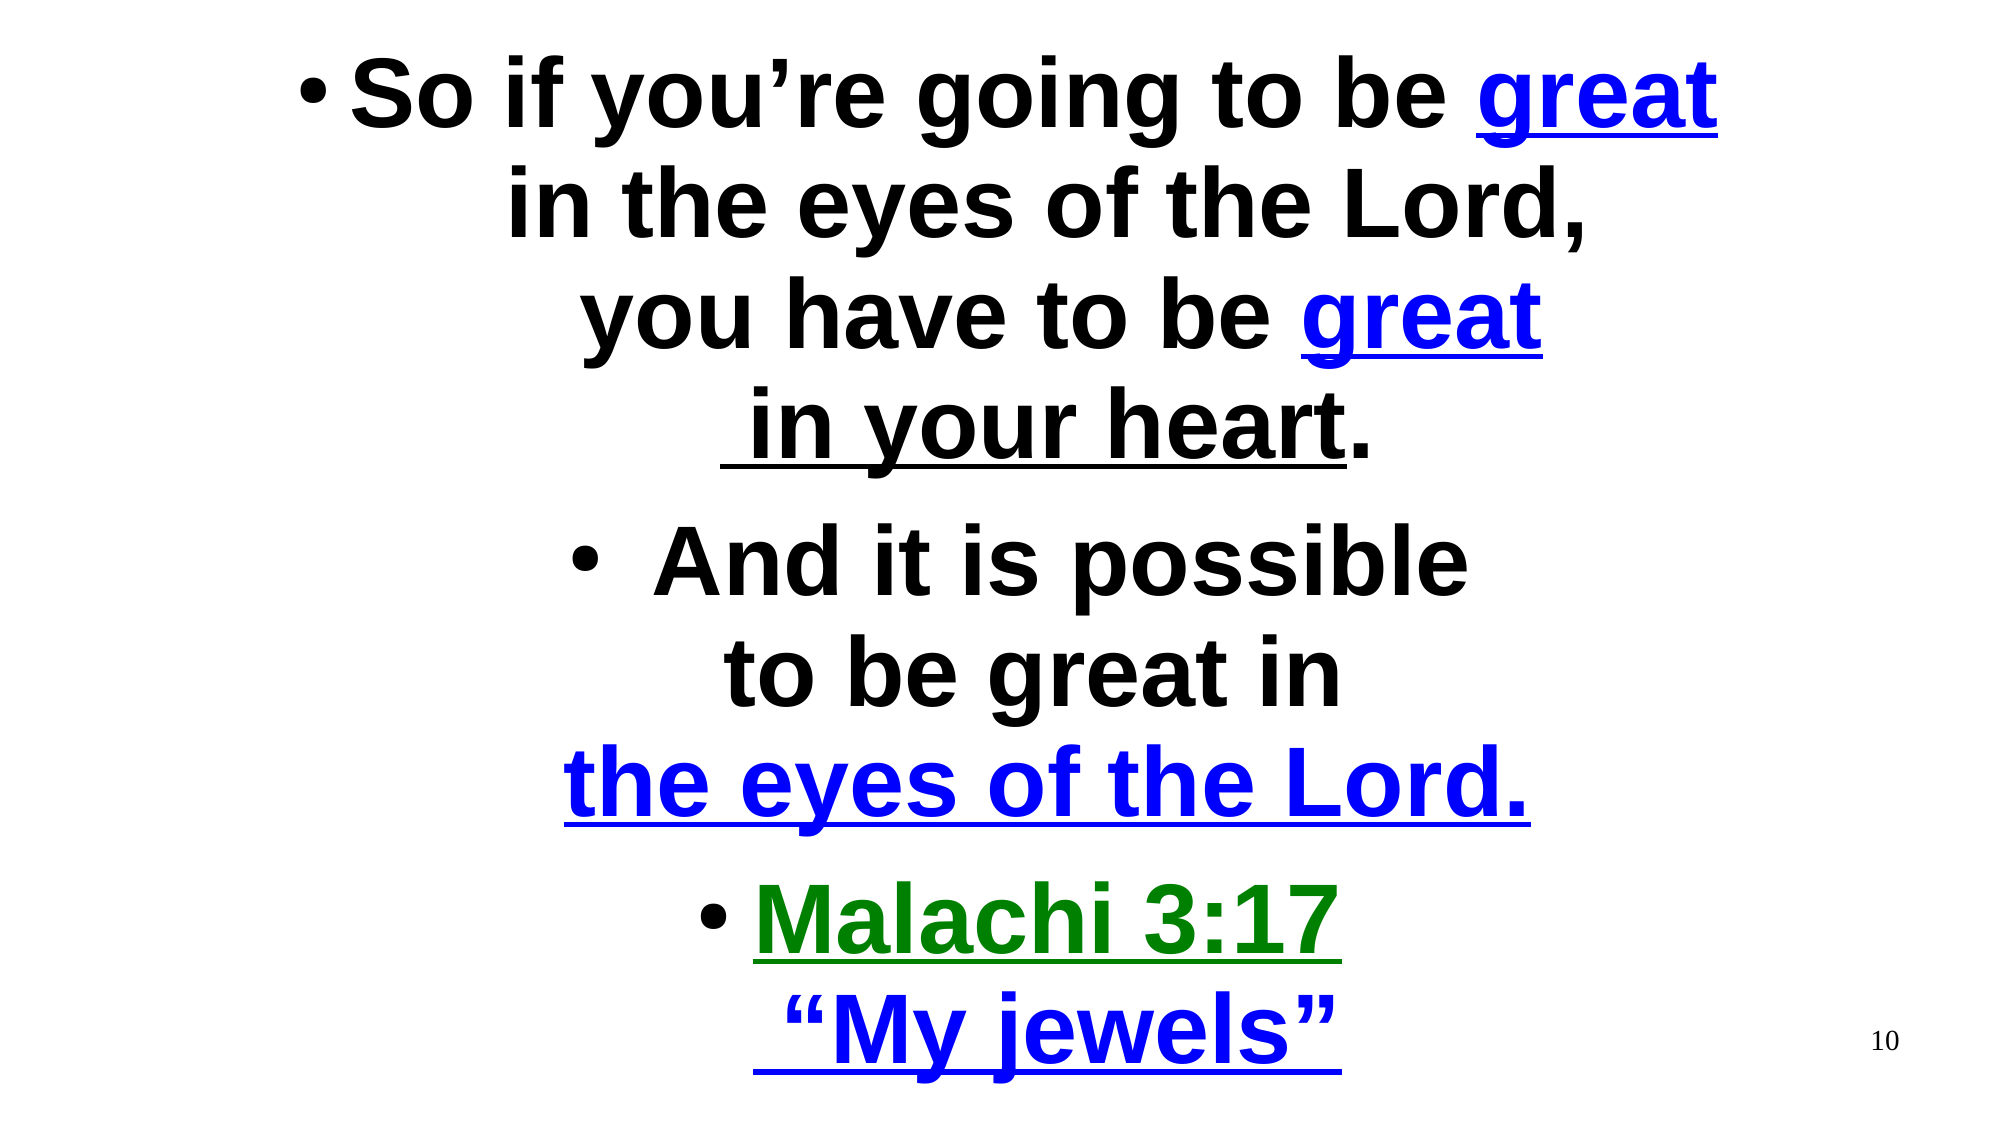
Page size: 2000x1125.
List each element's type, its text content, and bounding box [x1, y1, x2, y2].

list So if you’re going to be great in the eyes of the Lord, you have to be great in your heart. And it is possible to be great in the eyes of the Lord. Malachi 3:17 “My jewels” [37, 37, 1988, 1088]
